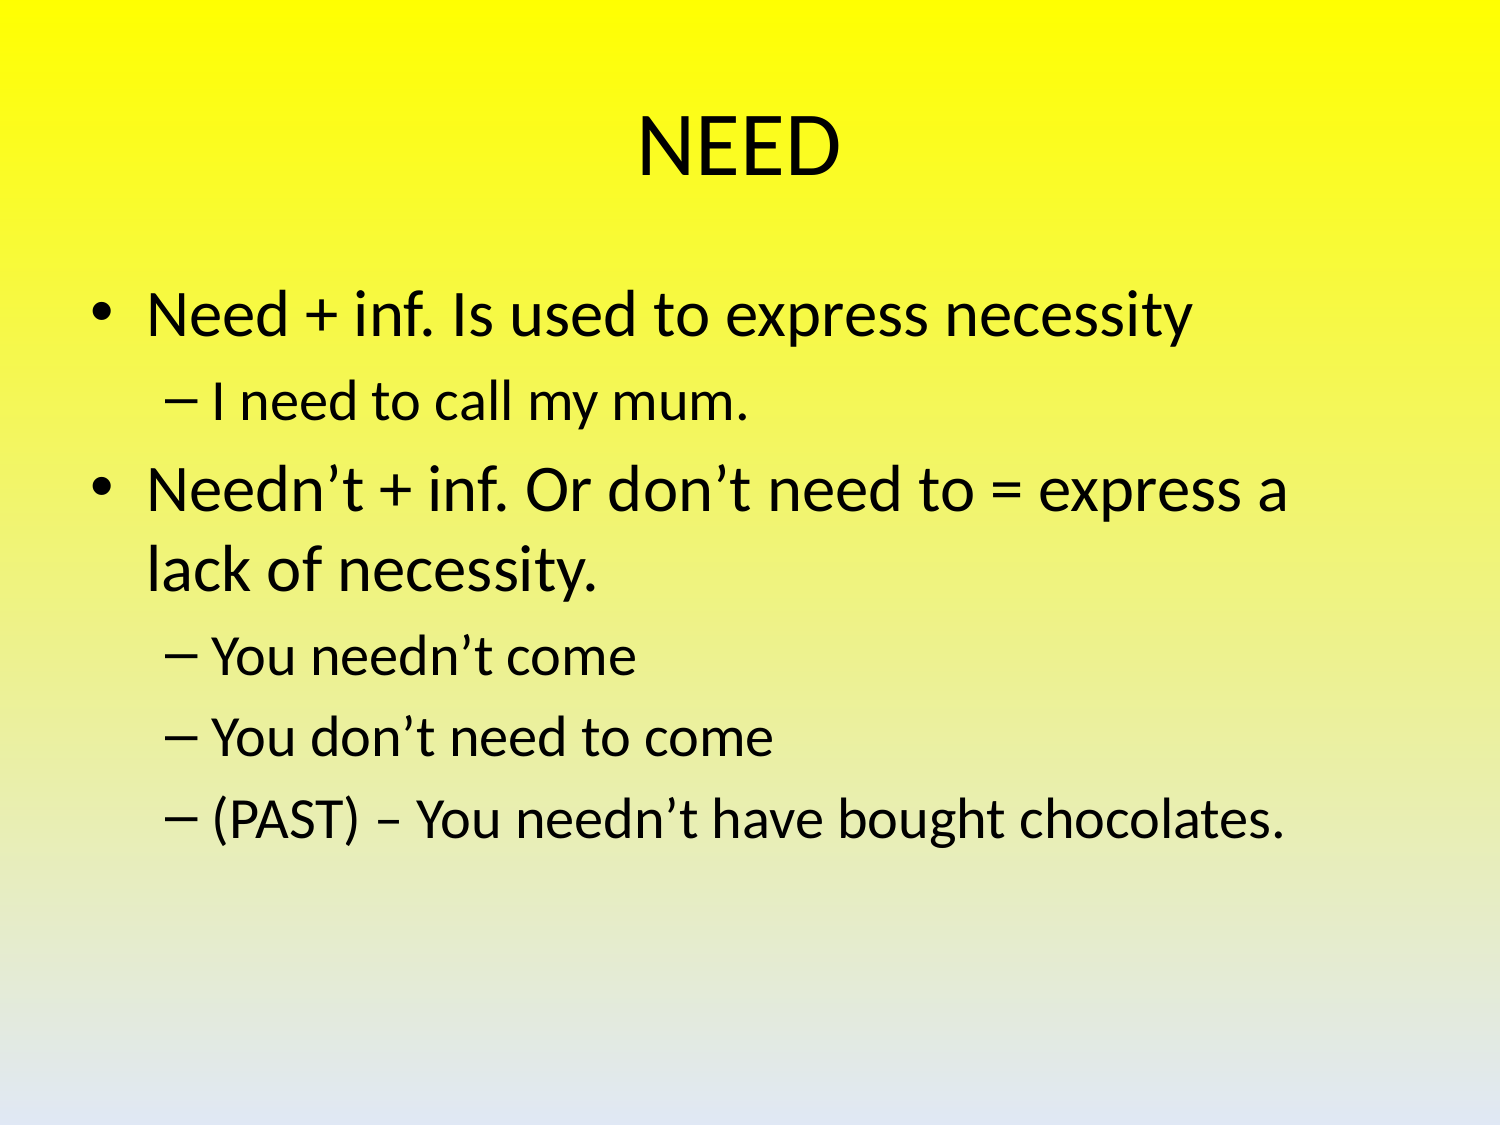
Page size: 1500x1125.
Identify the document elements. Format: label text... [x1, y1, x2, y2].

list Need + inf. Is used to express necessity I need to call my mum. Needn’t + inf. Or don’t need to = express a lack of necessity. You needn’t come You don’t need to come (PAST) – You needn’t have bought chocolates. [75, 262, 1425, 1005]
title NEED [75, 45, 1425, 233]
